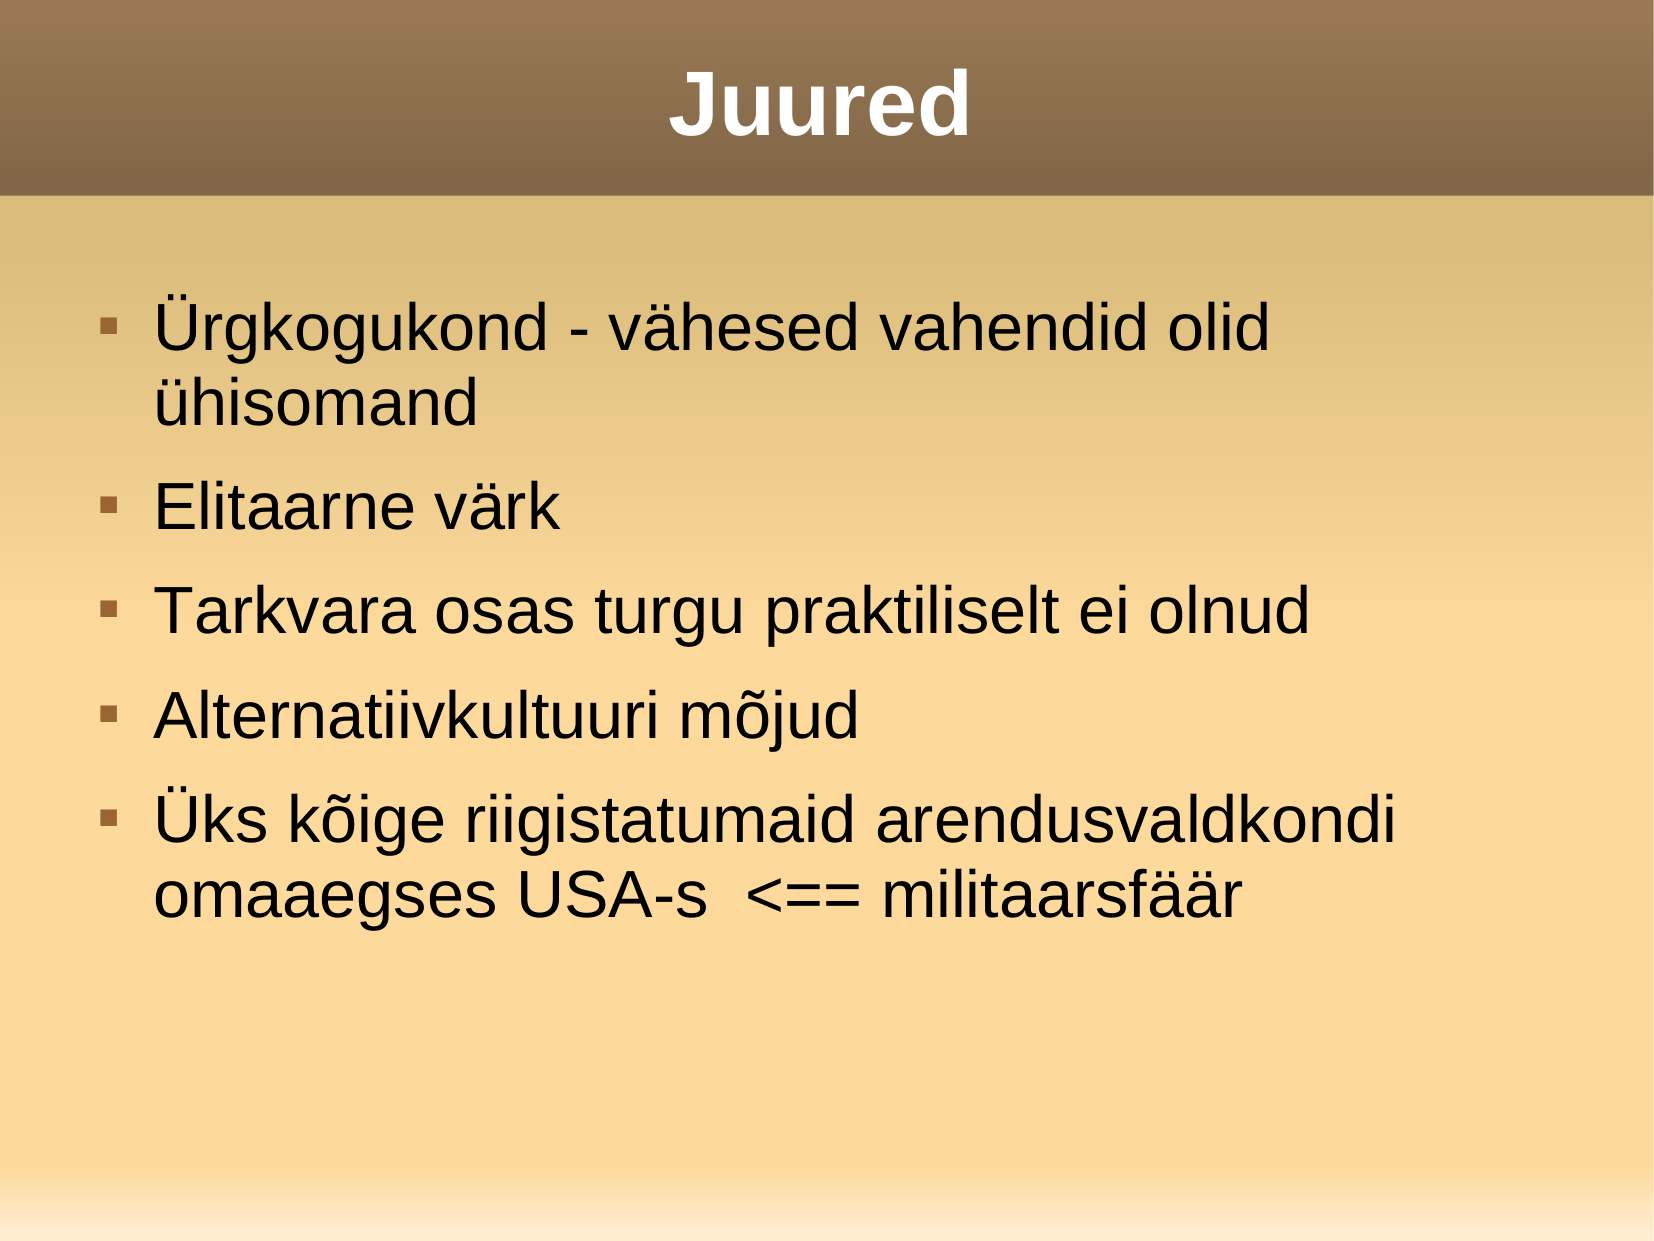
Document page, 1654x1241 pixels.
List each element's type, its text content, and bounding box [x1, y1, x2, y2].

title Juured [76, 7, 1565, 200]
picture [0, 0, 1654, 1241]
list Ürgkogukond - vähesed vahendid olid ühisomand Elitaarne värk Tarkvara osas turgu praktiliselt ei olnud Alternatiivkultuuri mõjud Üks kõige riigistatumaid arendusvaldkondi omaaegses USA-s <== militaarsfäär [82, 290, 1571, 1094]
